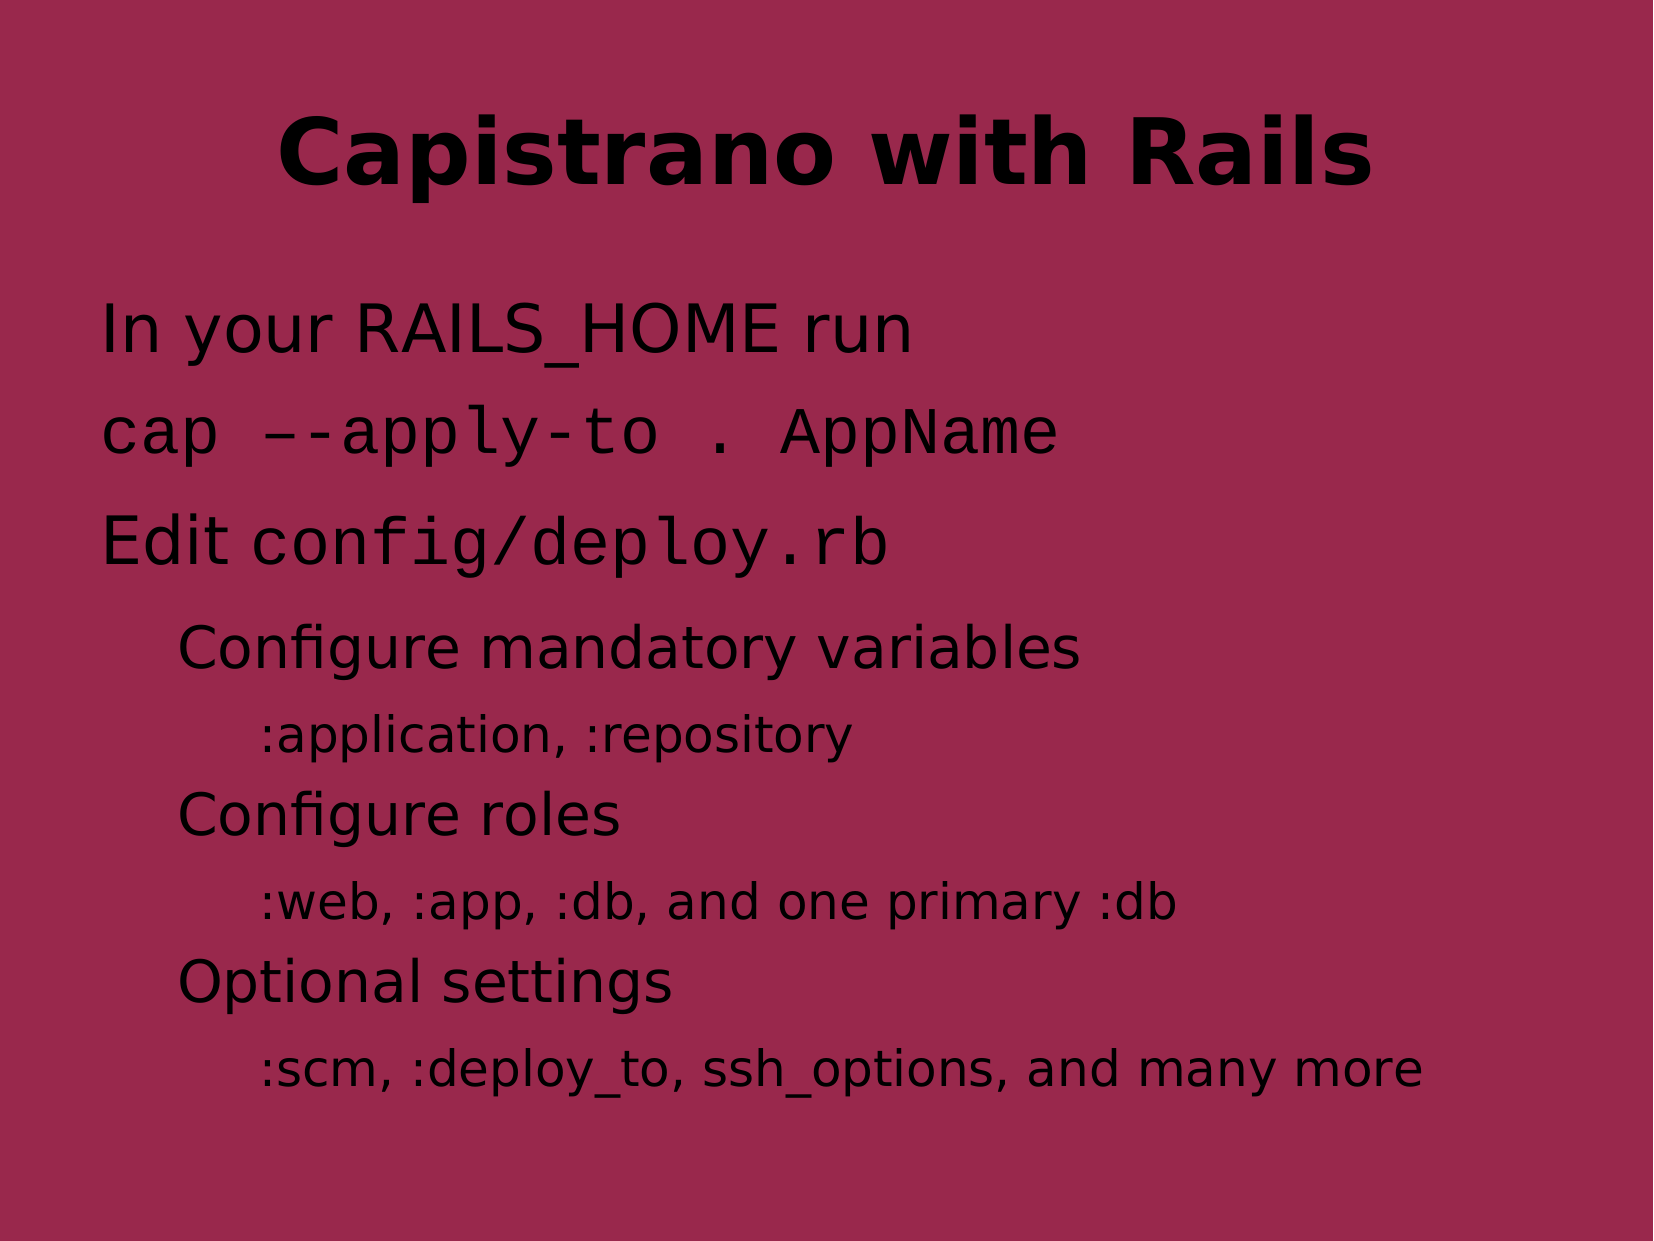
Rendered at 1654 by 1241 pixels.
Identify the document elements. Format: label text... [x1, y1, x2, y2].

title Capistrano with Rails [82, 49, 1571, 257]
list In your RAILS_HOME run cap –-apply-to . AppName Edit config/deploy.rb Configure mandatory variables :application, :repository Configure roles :web, :app, :db, and one primary :db Optional settings :scm, :deploy_to, ssh_options, and many more [82, 290, 1571, 1099]
